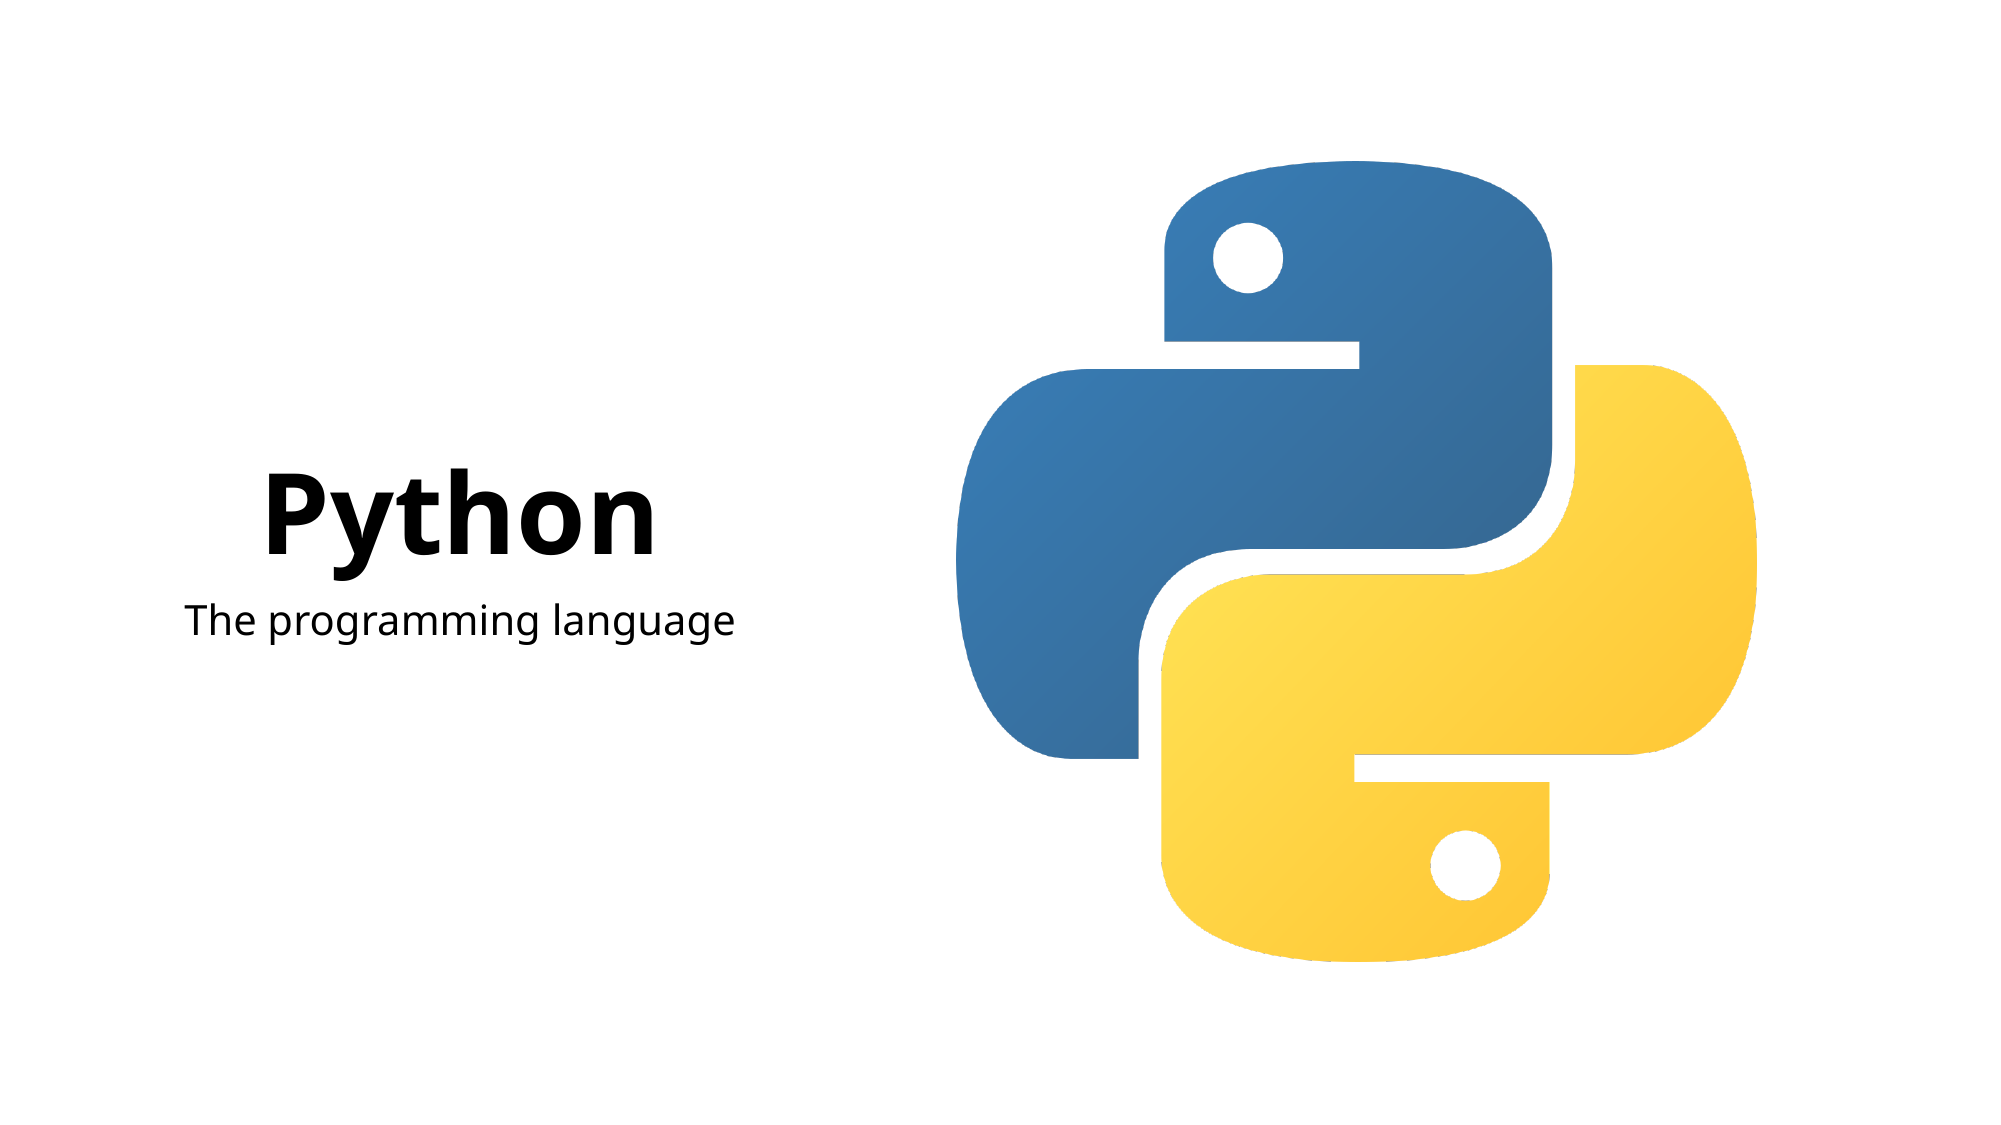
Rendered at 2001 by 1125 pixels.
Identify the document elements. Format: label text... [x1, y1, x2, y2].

list Python The programming language [137, 161, 783, 963]
picture [956, 161, 1757, 962]
